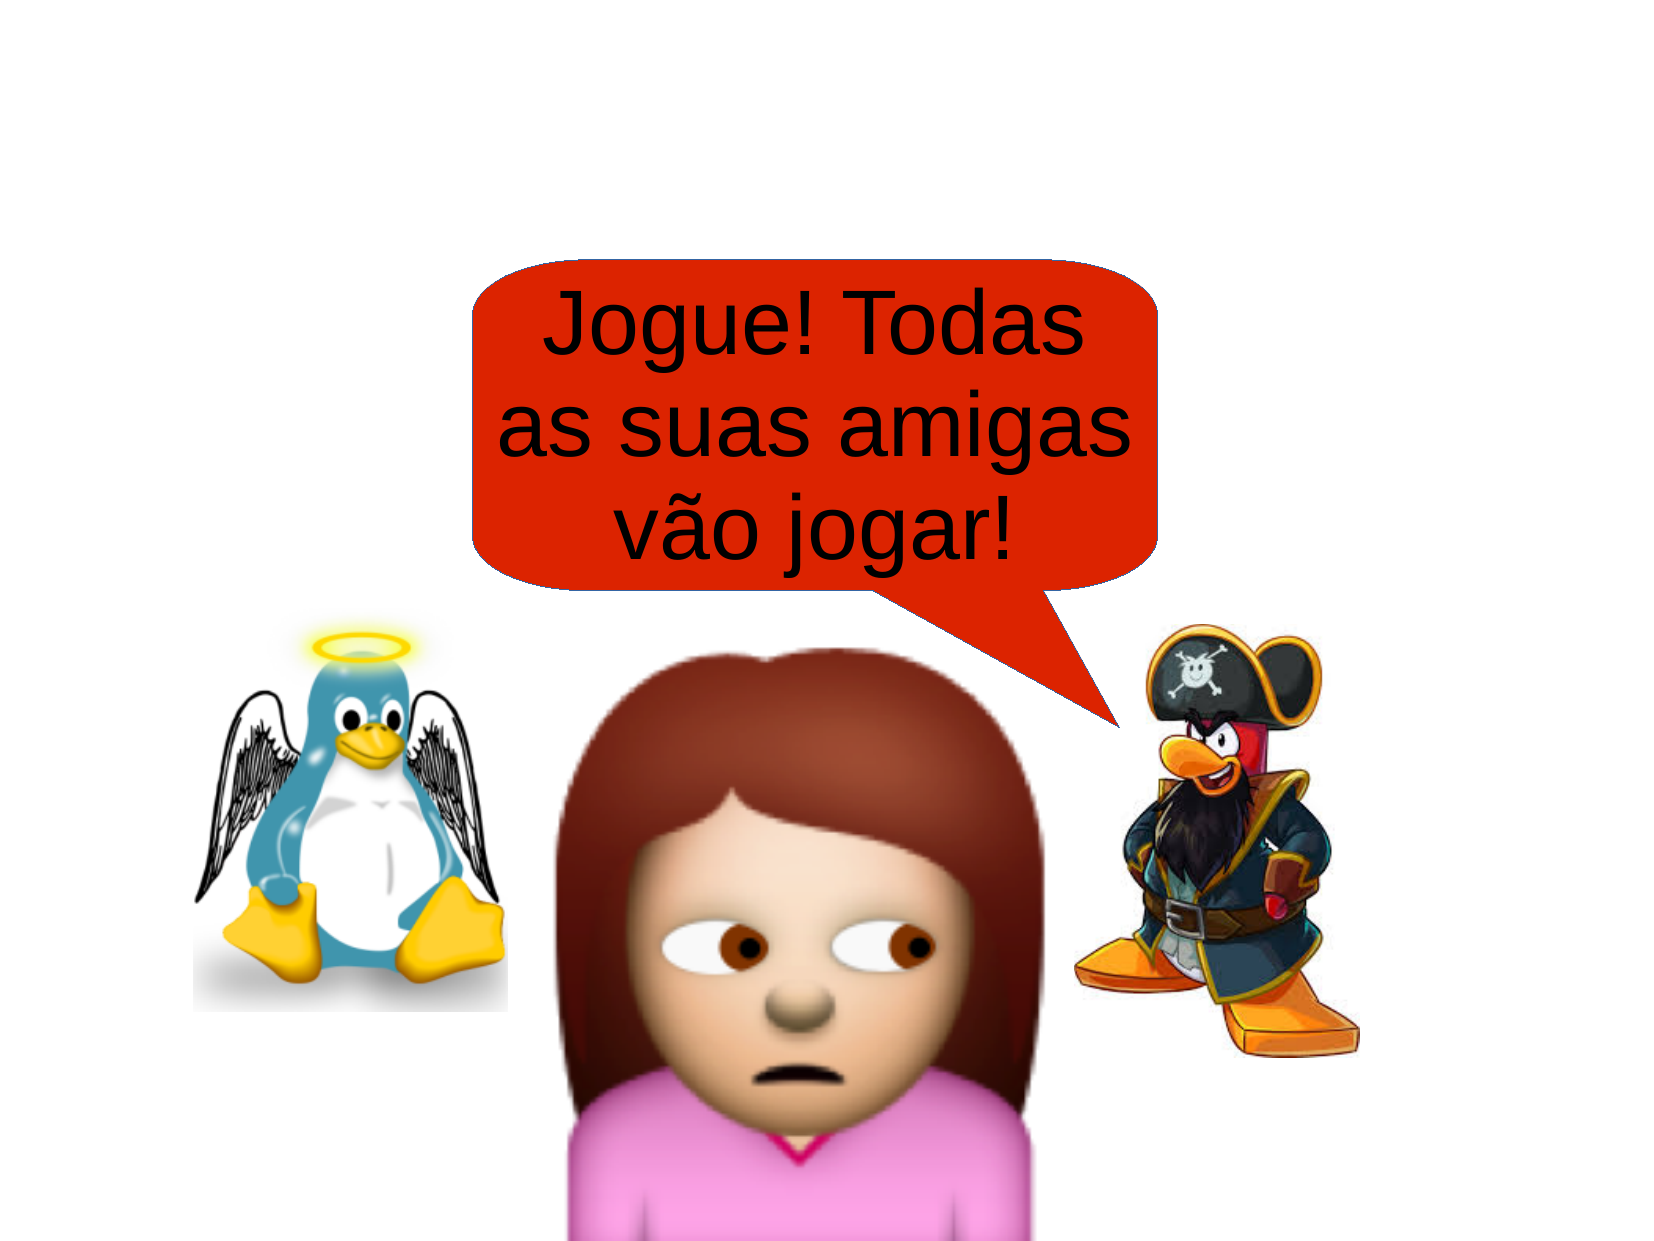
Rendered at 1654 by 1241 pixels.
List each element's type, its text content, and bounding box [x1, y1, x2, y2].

text_box Jogue! Todas as suas amigas vão jogar! [472, 259, 1158, 728]
picture [193, 596, 1360, 1241]
